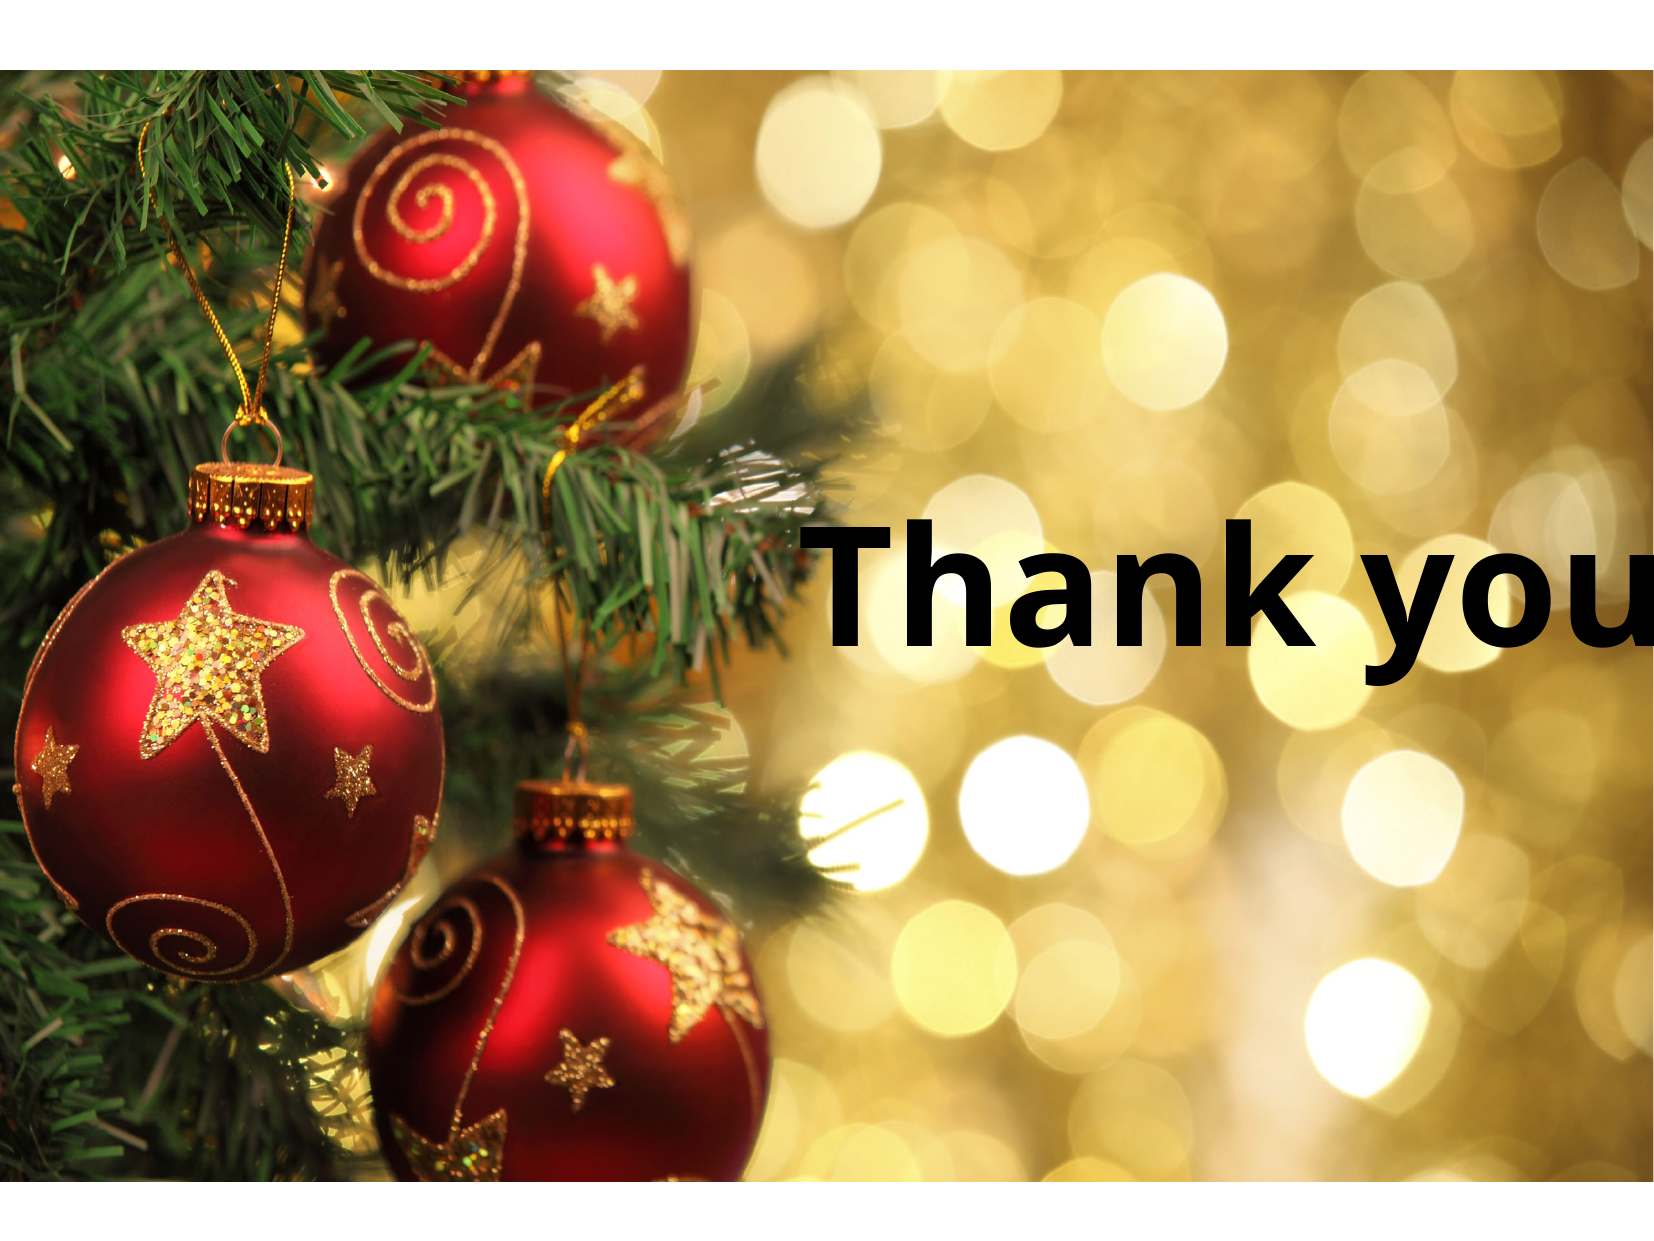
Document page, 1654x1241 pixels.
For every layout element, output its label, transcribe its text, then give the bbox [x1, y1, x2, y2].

text_box [814, 682, 1595, 827]
text_box Thank you [807, 460, 1616, 682]
picture [0, 70, 1654, 1182]
